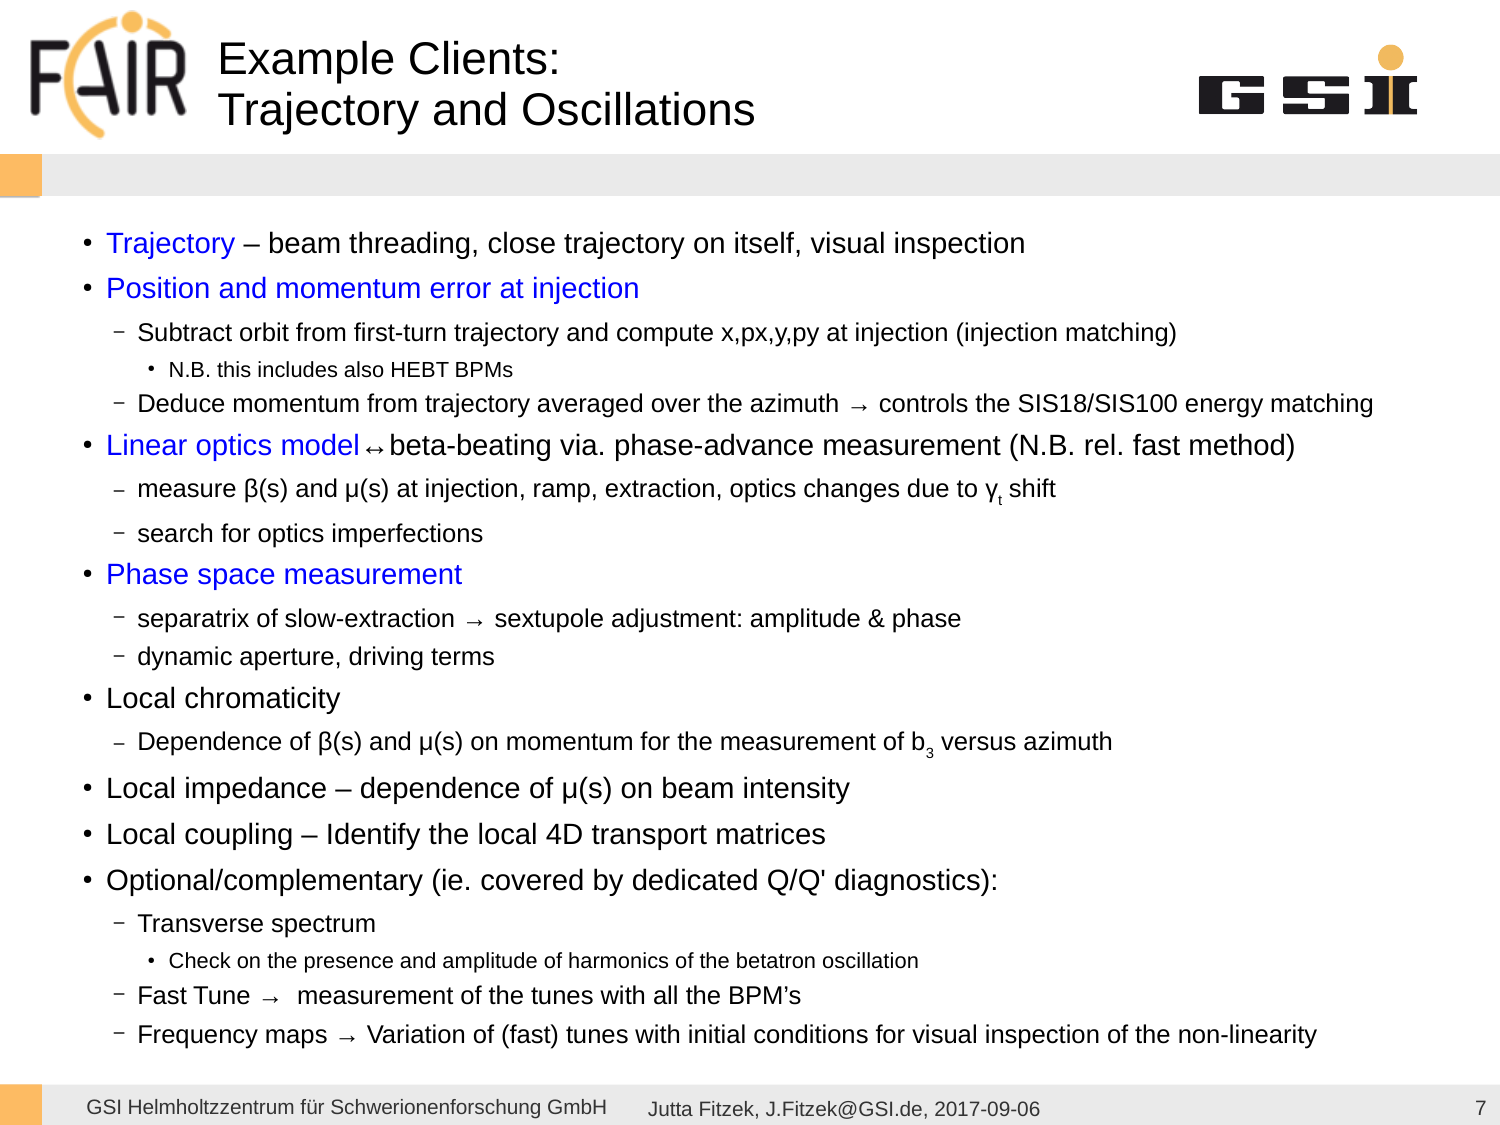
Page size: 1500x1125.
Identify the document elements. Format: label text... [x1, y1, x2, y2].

title Example Clients: Trajectory and Oscillations [217, 19, 1109, 149]
picture [30, 9, 187, 141]
list Trajectory – beam threading, close trajectory on itself, visual inspection Position and momentum error at injection Subtract orbit from first-turn trajectory and compute x,px,y,py at injection (injection matching) N.B. this includes also HEBT BPMs Deduce momentum from trajectory averaged over the azimuth → controls the SIS18/SIS100 energy matching Linear optics model↔beta-beating via. phase-advance measurement (N.B. rel. fast method) measure β(s) and μ(s) at injection, ramp, extraction, optics changes due to γt shift search for optics imperfections Phase space measurement separatrix of slow-extraction → sextupole adjustment: amplitude & phase dynamic aperture, driving terms Local chromaticity Dependence of β(s) and μ(s) on momentum for the measurement of b3 versus azimuth Local impedance – dependence of μ(s) on beam intensity Local coupling – Identify the local 4D transport matrices Optional/complementary (ie. covered by dedicated Q/Q' diagnostics): Transverse spectrum Check on the presence and amplitude of harmonics of the betatron oscillation Fast Tune → measurement of the tunes with all the BPM’s Frequency maps → Variation of (fast) tunes with initial conditions for visual inspection of the non-linearity [75, 226, 1425, 1050]
picture [1197, 42, 1419, 117]
